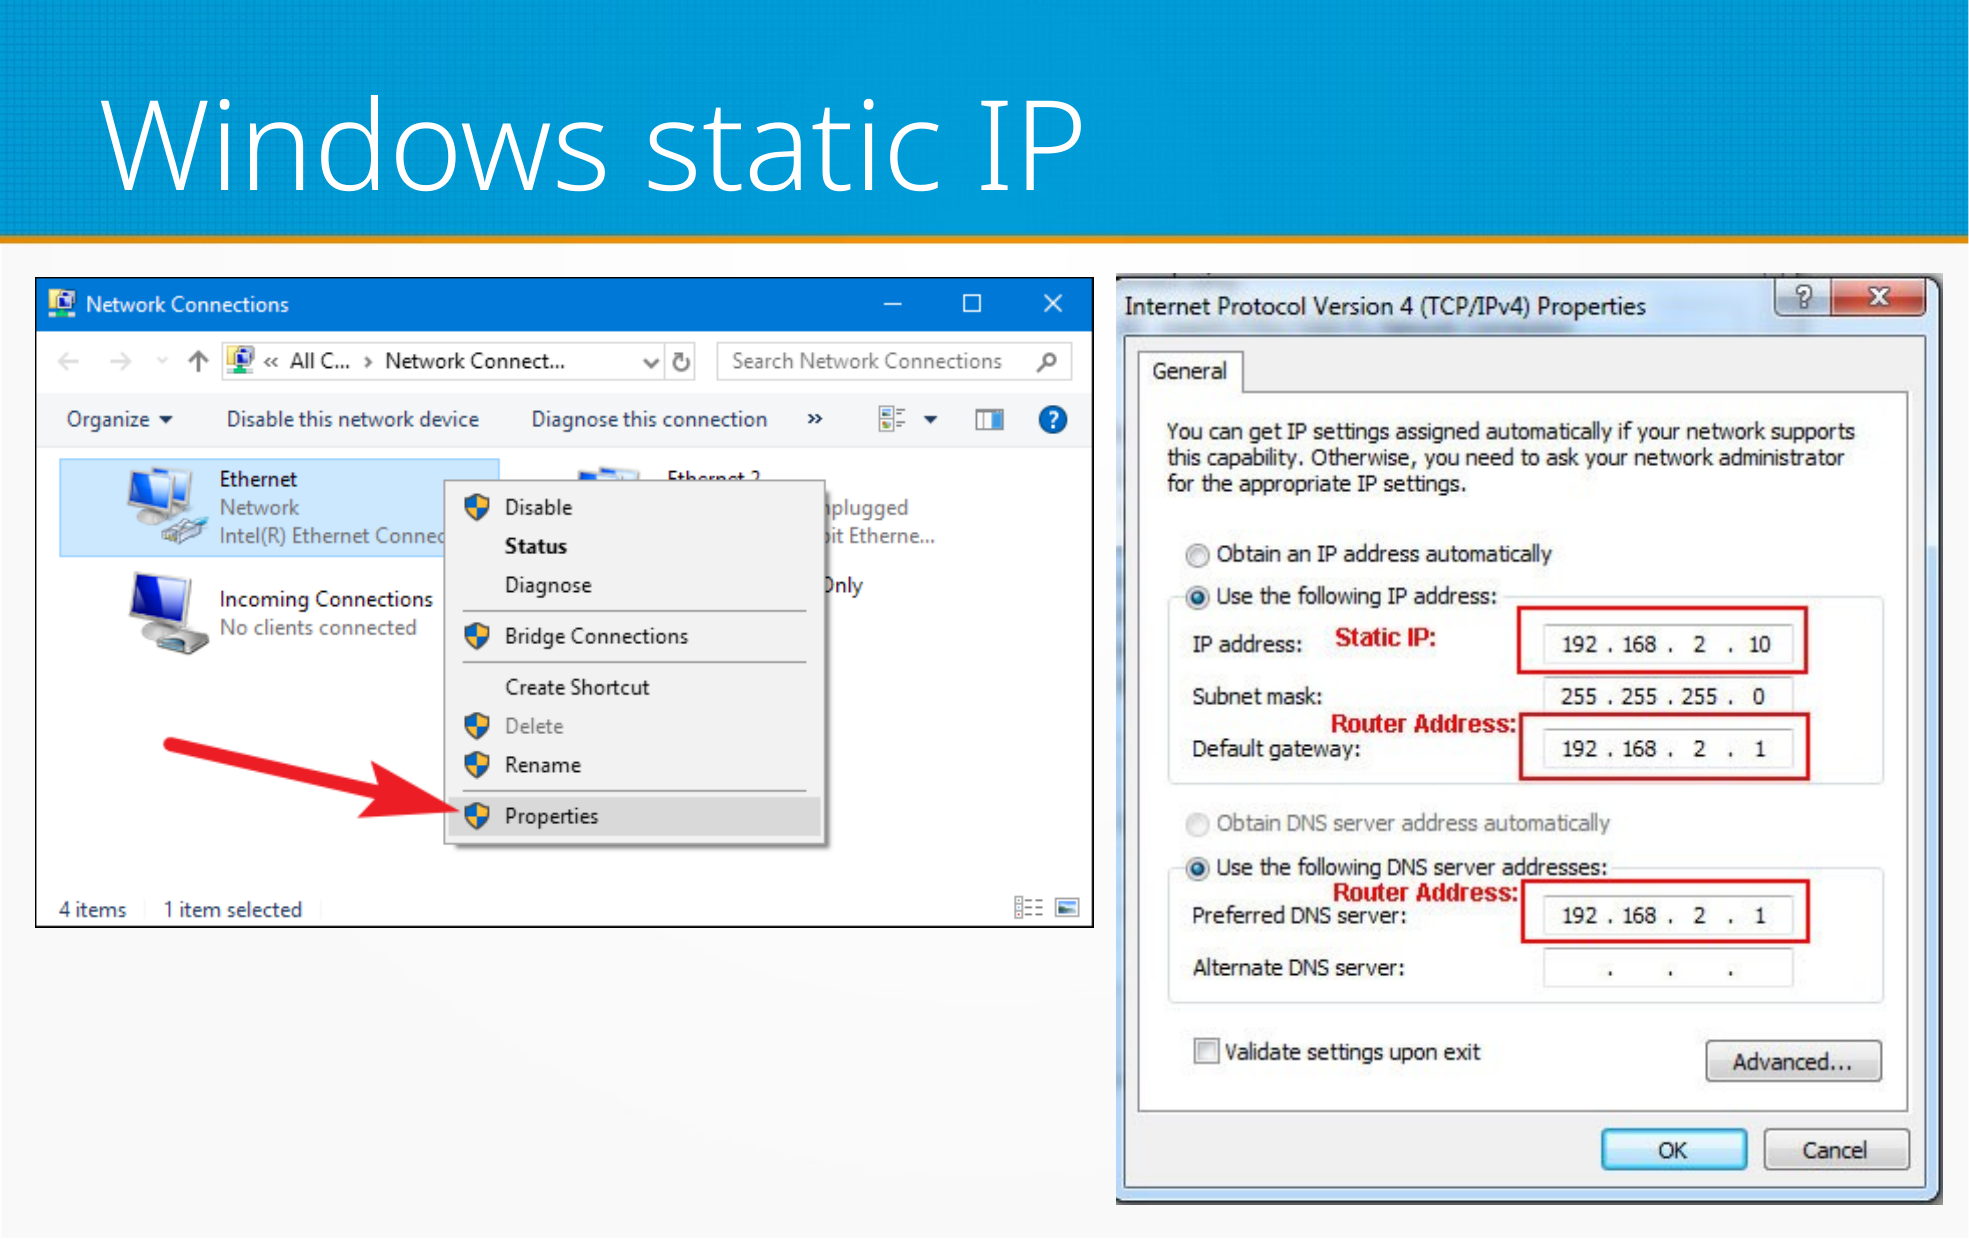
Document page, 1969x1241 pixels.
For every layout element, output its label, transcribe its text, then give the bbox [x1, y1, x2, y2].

title Windows static IP [98, 19, 1870, 227]
picture [0, 233, 1969, 1241]
list [98, 315, 1116, 1081]
